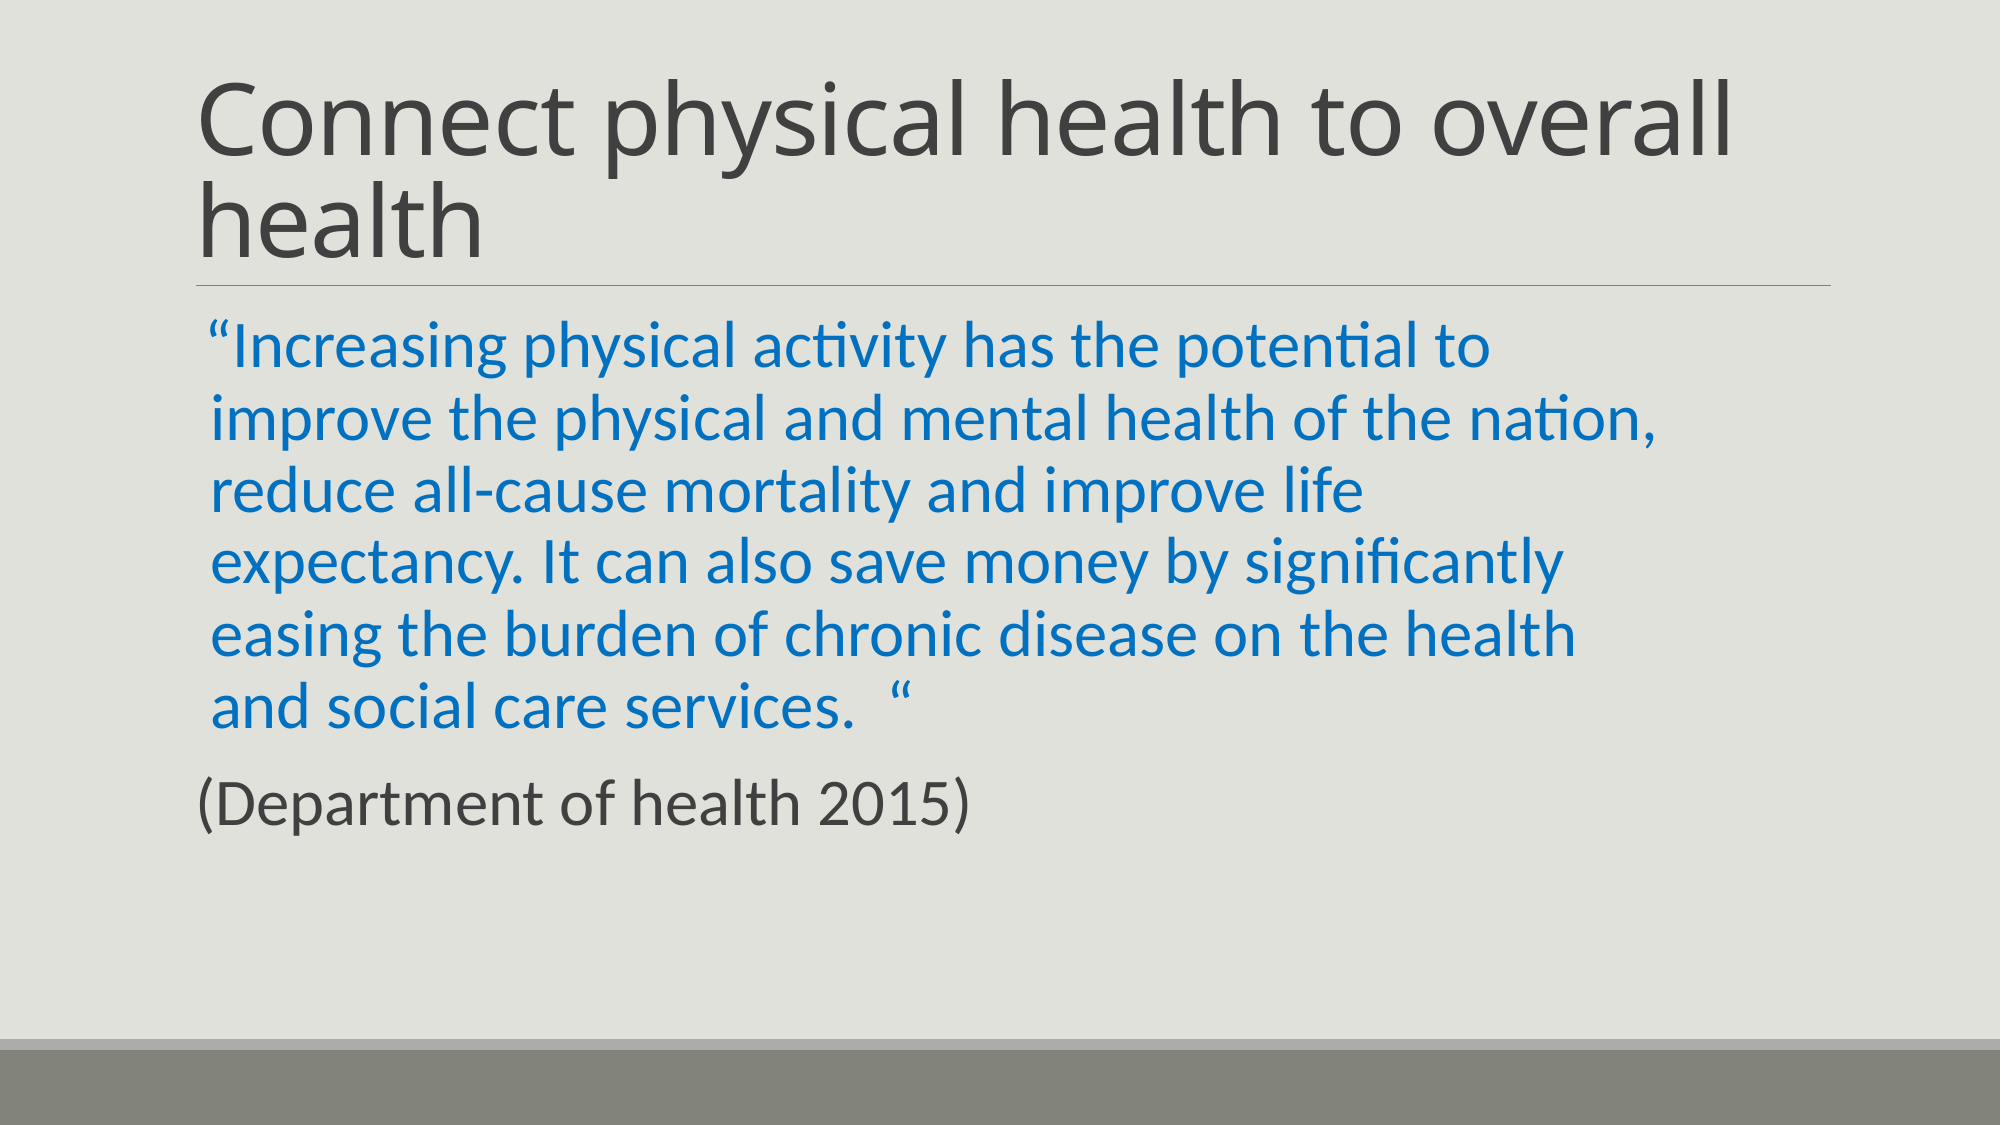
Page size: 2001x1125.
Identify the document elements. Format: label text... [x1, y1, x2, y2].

list “Increasing physical activity has the potential to improve the physical and mental health of the nation, reduce all-cause mortality and improve life expectancy. It can also save money by significantly easing the burden of chronic disease on the health and social care services. “ (Department of health 2015) [180, 302, 1667, 963]
title Connect physical health to overall health [180, 47, 1831, 286]
